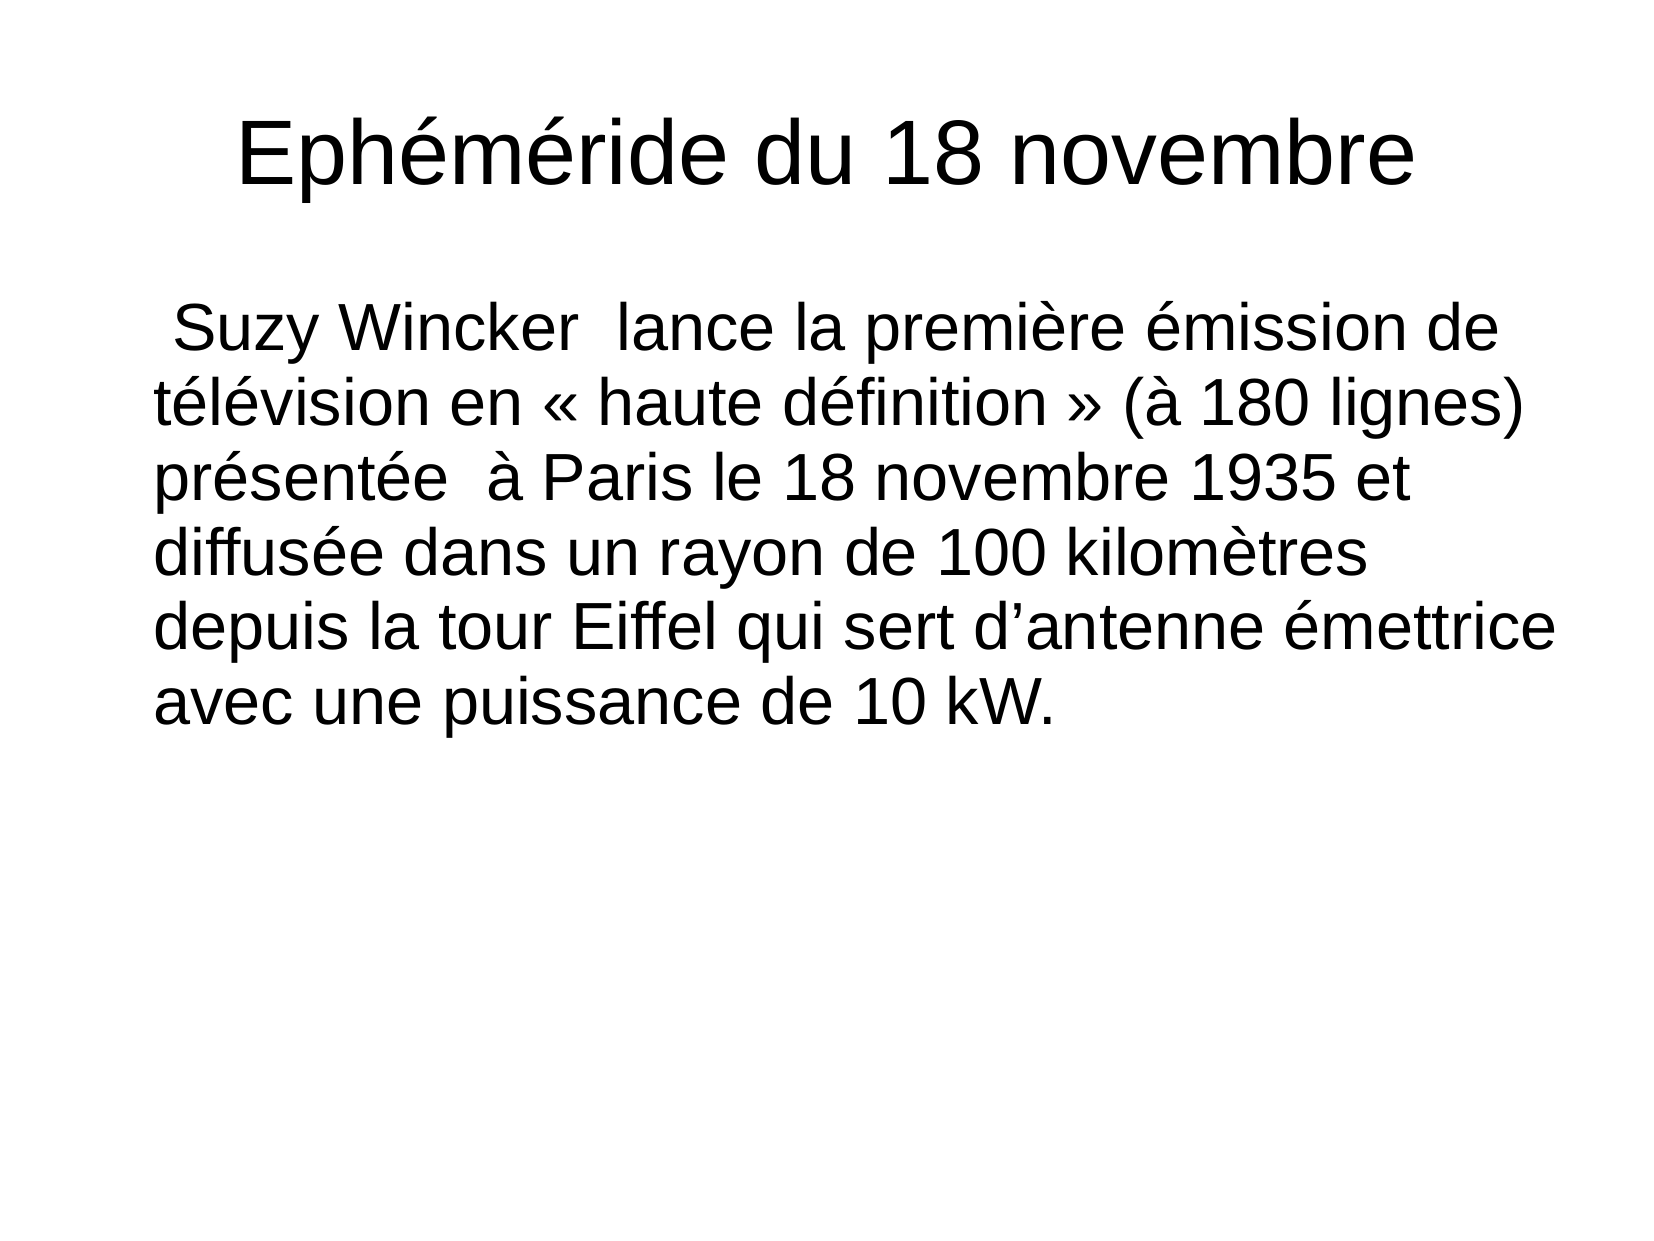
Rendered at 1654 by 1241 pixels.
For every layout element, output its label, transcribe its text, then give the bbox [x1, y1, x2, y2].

list Suzy Wincker lance la première émission de télévision en « haute définition » (à 180 lignes) présentée à Paris le 18 novembre 1935 et diffusée dans un rayon de 100 kilomètres depuis la tour Eiffel qui sert d’antenne émettrice avec une puissance de 10 kW. [82, 290, 1571, 1109]
title Ephéméride du 18 novembre [82, 49, 1571, 257]
